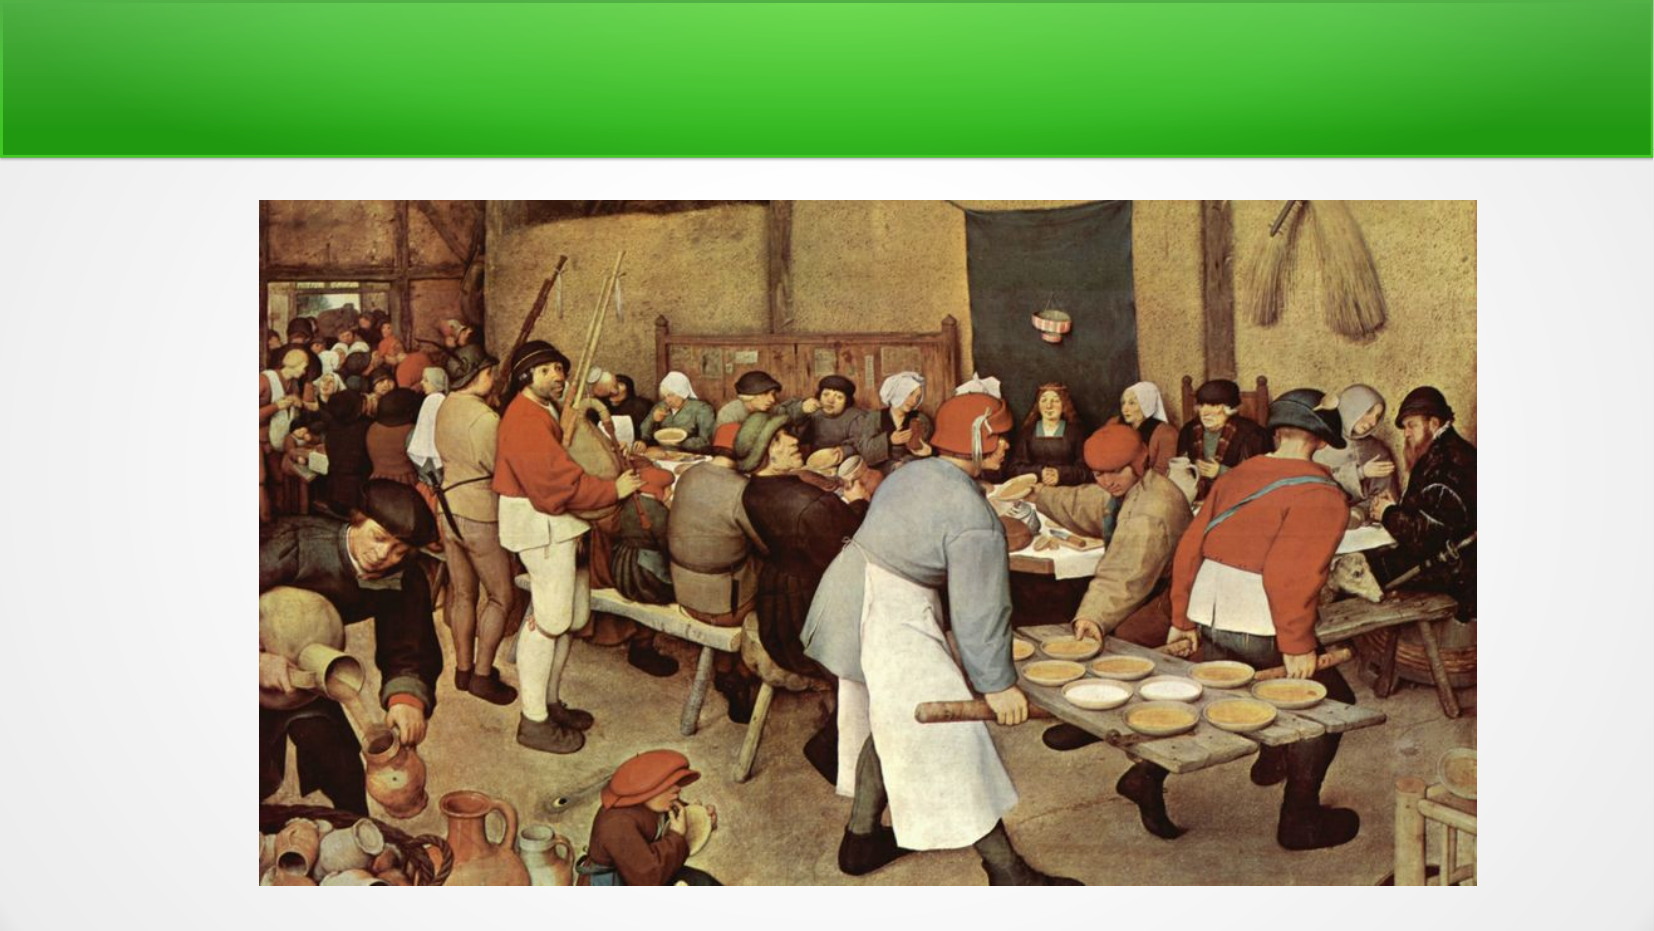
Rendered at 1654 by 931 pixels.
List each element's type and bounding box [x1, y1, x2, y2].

picture [259, 200, 1477, 886]
